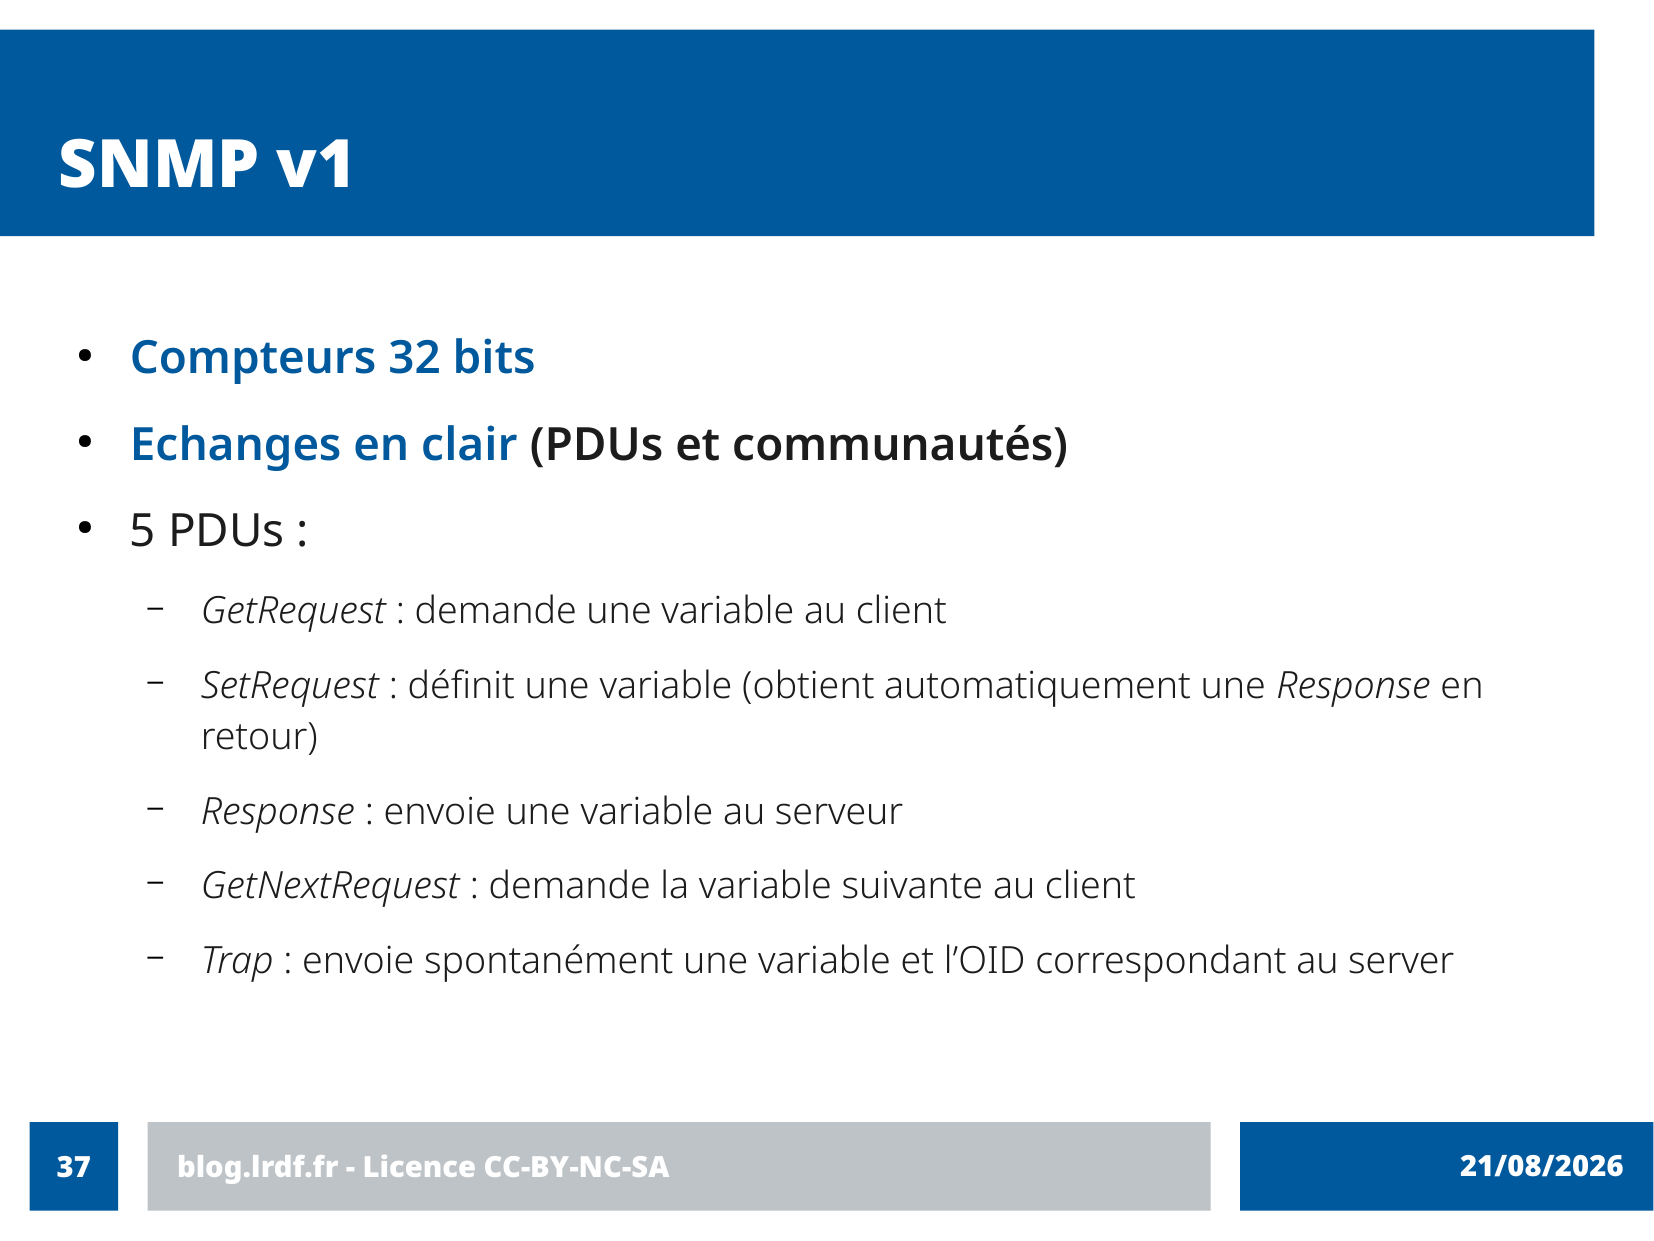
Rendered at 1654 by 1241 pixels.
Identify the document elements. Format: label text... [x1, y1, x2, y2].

list Compteurs 32 bits Echanges en clair (PDUs et communautés) 5 PDUs : GetRequest : demande une variable au client SetRequest : définit une variable (obtient automatiquement une Response en retour) Response : envoie une variable au serveur GetNextRequest : demande la variable suivante au client Trap : envoie spontanément une variable et l’OID correspondant au server [59, 324, 1565, 1093]
title SNMP v1 [59, 59, 1595, 207]
